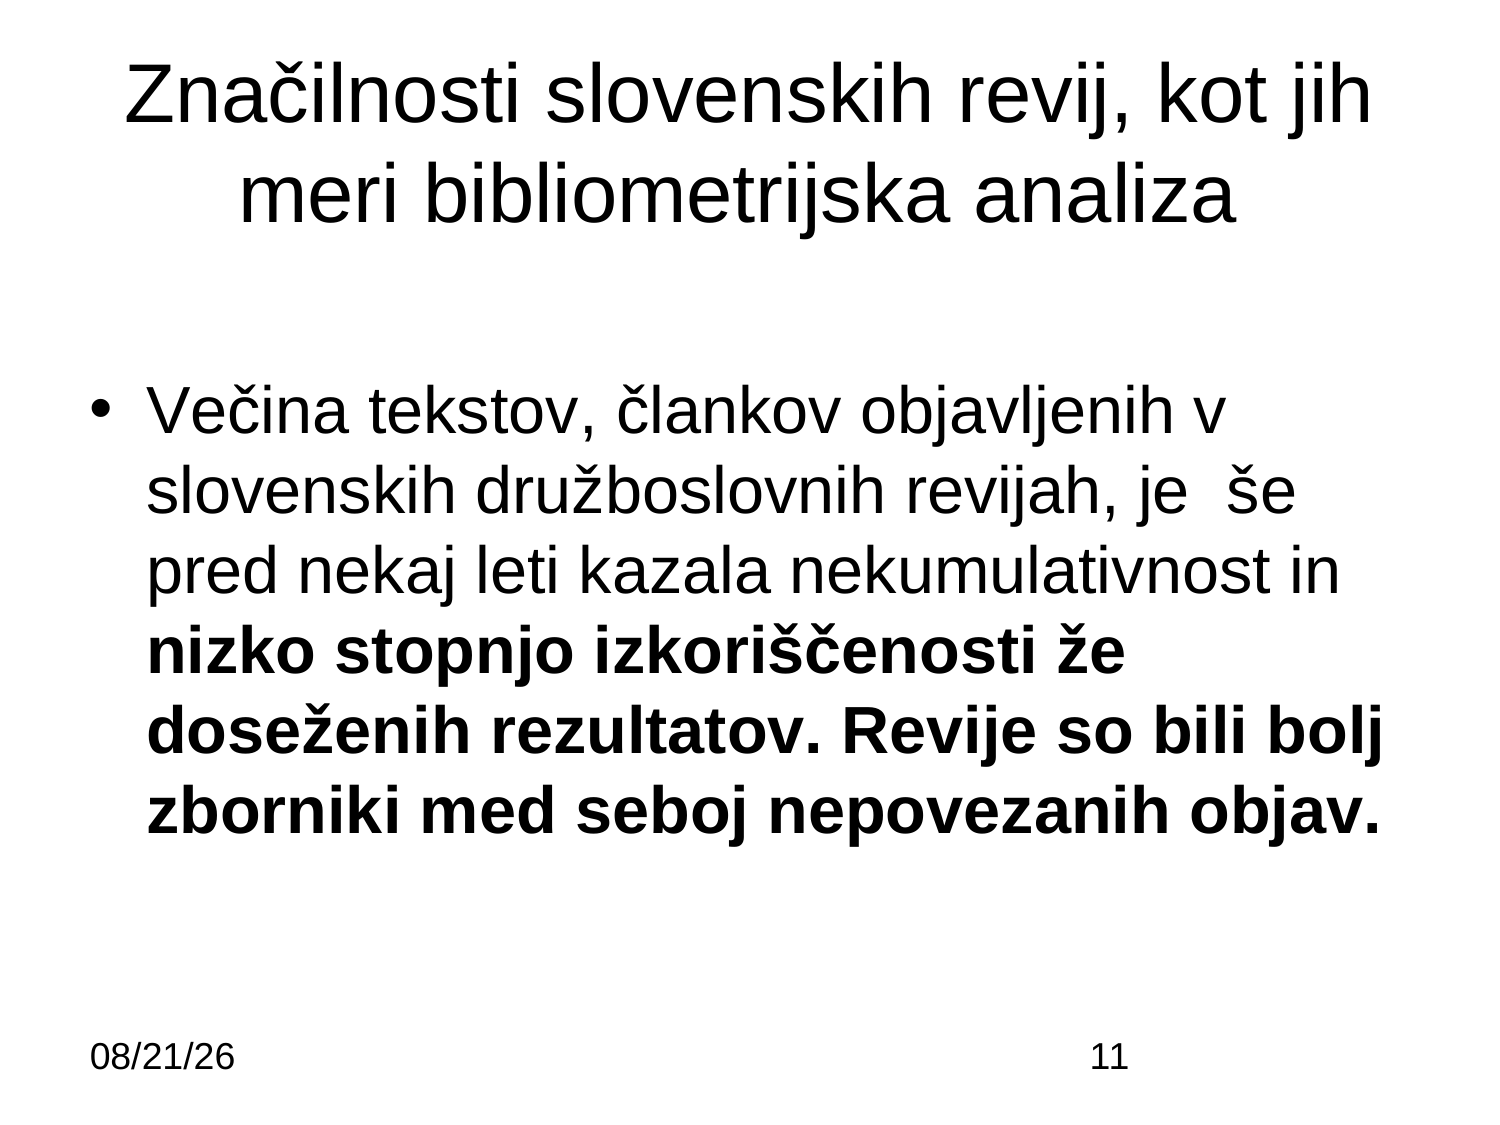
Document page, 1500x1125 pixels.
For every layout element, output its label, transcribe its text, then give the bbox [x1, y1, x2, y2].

title Značilnosti slovenskih revij, kot jih meri bibliometrijska analiza [75, 31, 1426, 247]
list Večina tekstov, člankov objavljenih v slovenskih družboslovnih revijah, je še pred nekaj leti kazala nekumulativnost in nizko stopnjo izkoriščenosti že doseženih rezultatov. Revije so bili bolj zborniki med seboj nepovezanih objav. [75, 262, 1426, 1048]
